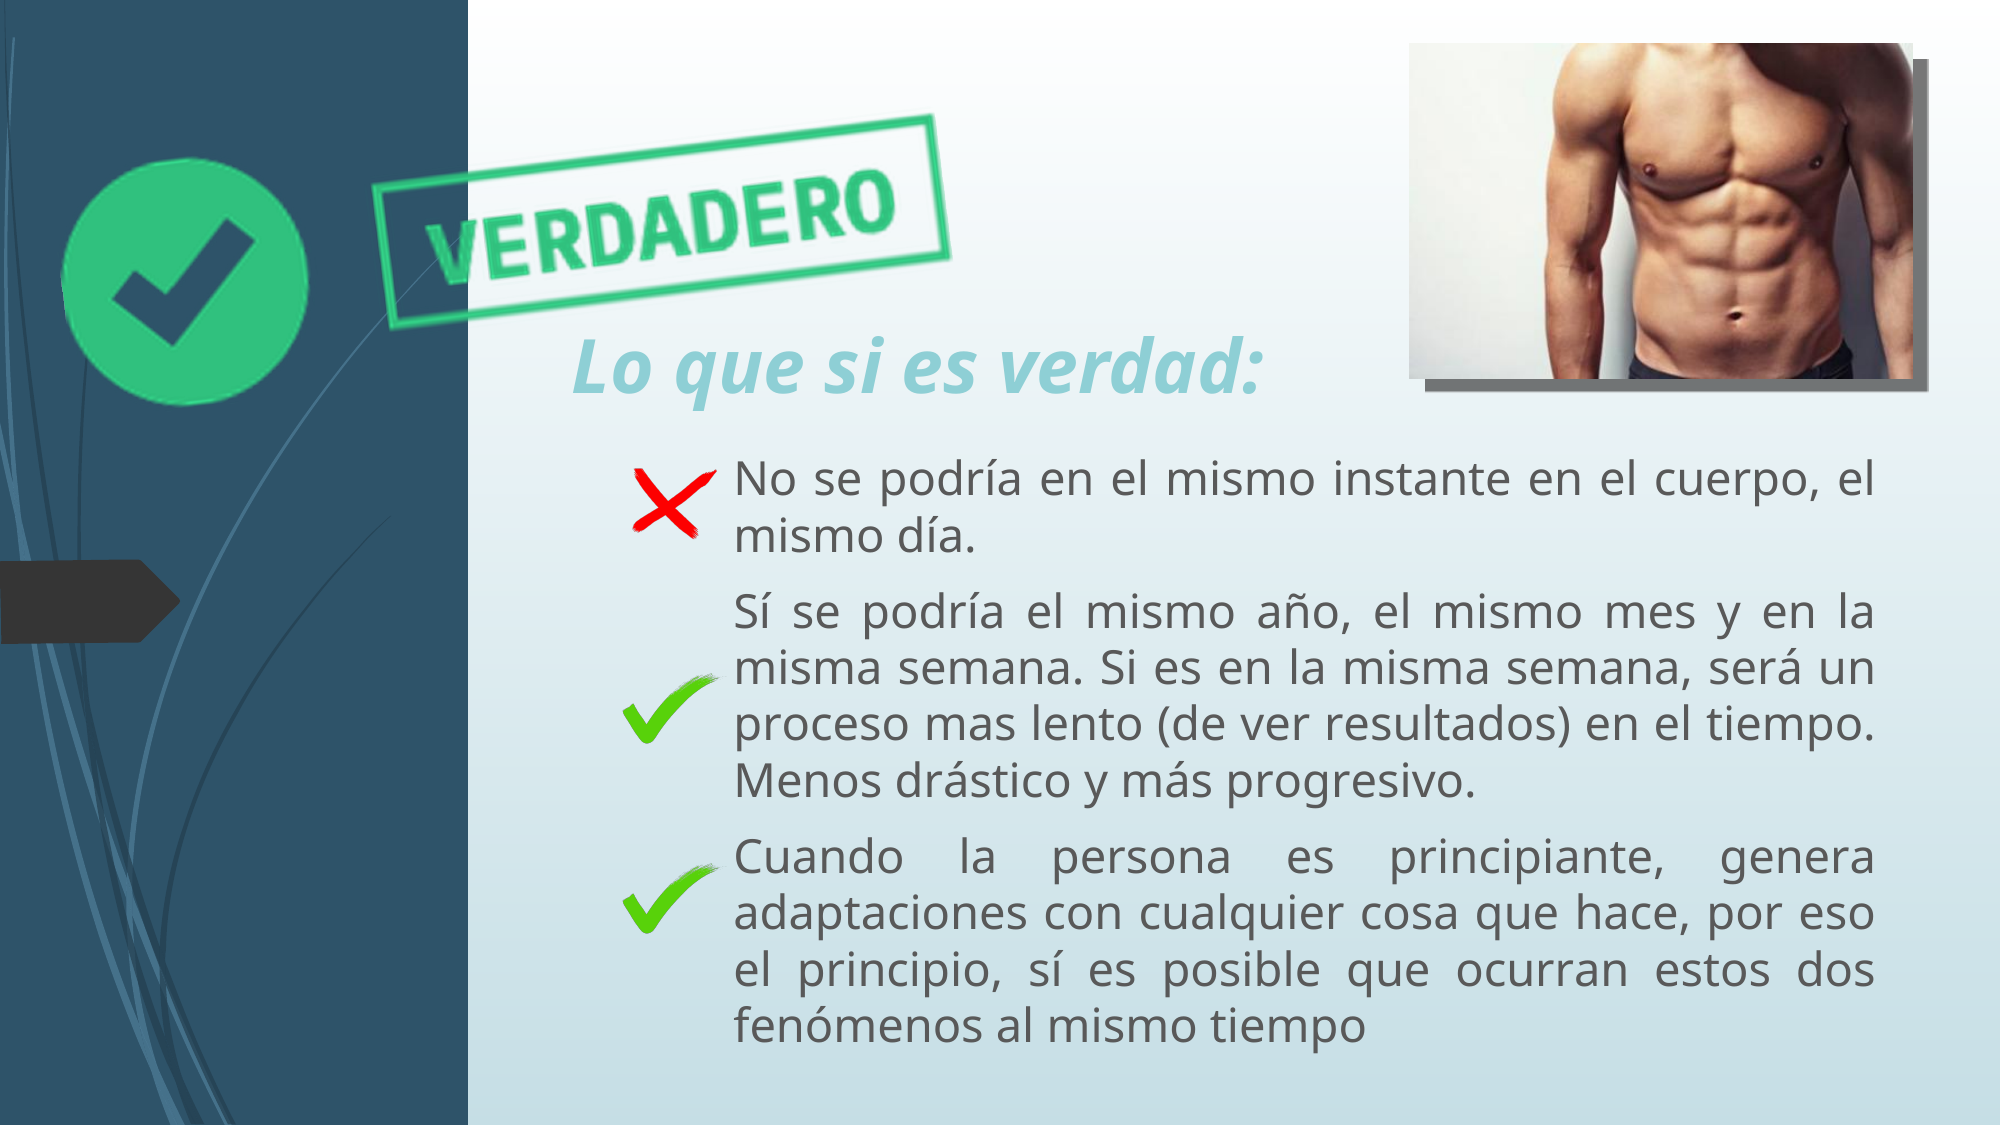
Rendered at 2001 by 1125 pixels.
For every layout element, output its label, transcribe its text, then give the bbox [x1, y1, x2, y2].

text_box [0, 0, 2000, 1125]
picture [47, 61, 959, 422]
picture [621, 671, 728, 746]
picture [601, 458, 748, 562]
picture [1409, 43, 1913, 379]
picture [621, 861, 728, 936]
text_box Lo que si es verdad: [556, 310, 1891, 521]
text_box No se podría en el mismo instante en el cuerpo, el mismo día. Sí se podría el mismo año, el mismo mes y en la misma semana. Si es en la misma semana, será un proceso mas lento (de ver resultados) en el tiempo. Menos drástico y más progresivo. Cuando la persona es principiante, genera adaptaciones con cualquier cosa que hace, por eso el principio, sí es posible que ocurran estos dos fenómenos al mismo tiempo [718, 440, 1910, 1061]
